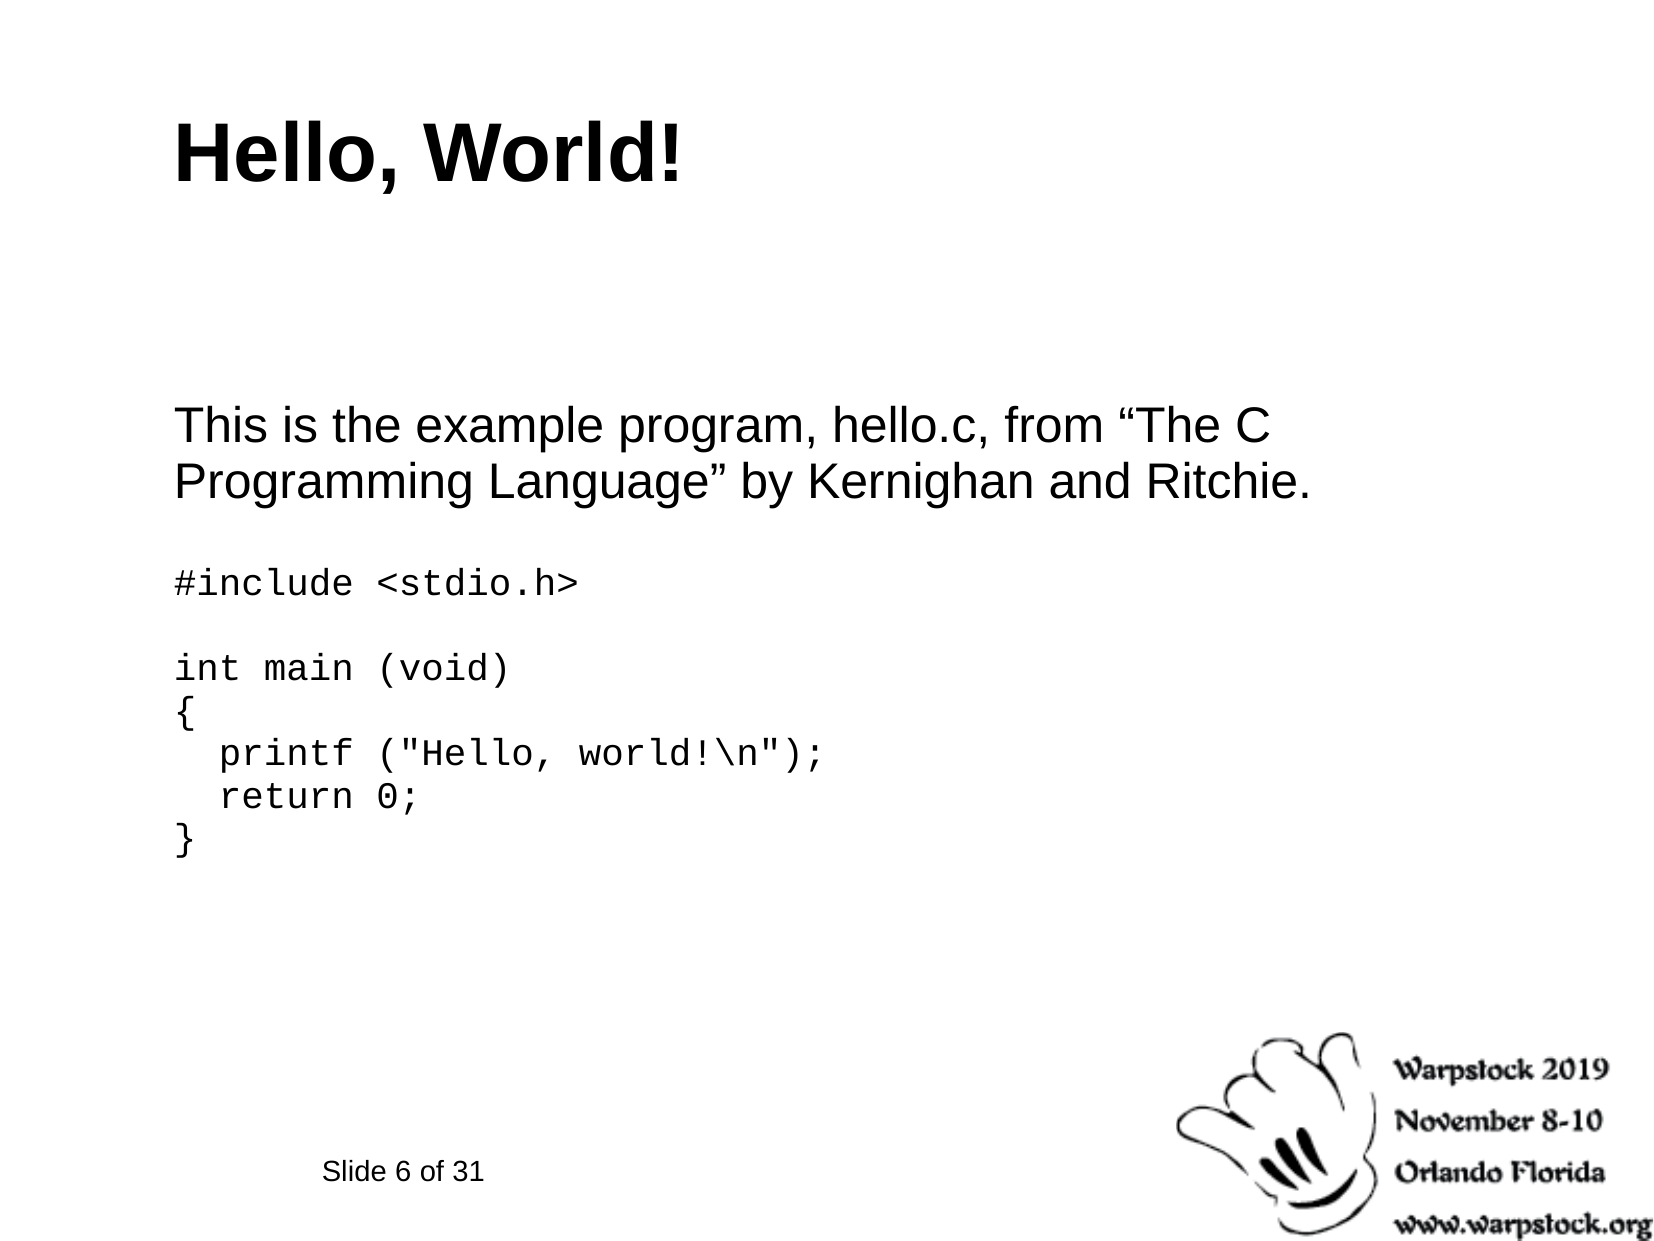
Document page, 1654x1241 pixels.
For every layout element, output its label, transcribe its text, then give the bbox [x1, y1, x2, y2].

picture [1176, 1032, 1654, 1241]
title Hello, World! [173, 49, 1420, 257]
subtitle This is the example program, hello.c, from “The C Programming Language” by Kernighan and Ritchie. #include <stdio.h> int main (void) { printf ("Hello, world!\n"); return 0; } [173, 297, 1420, 1004]
